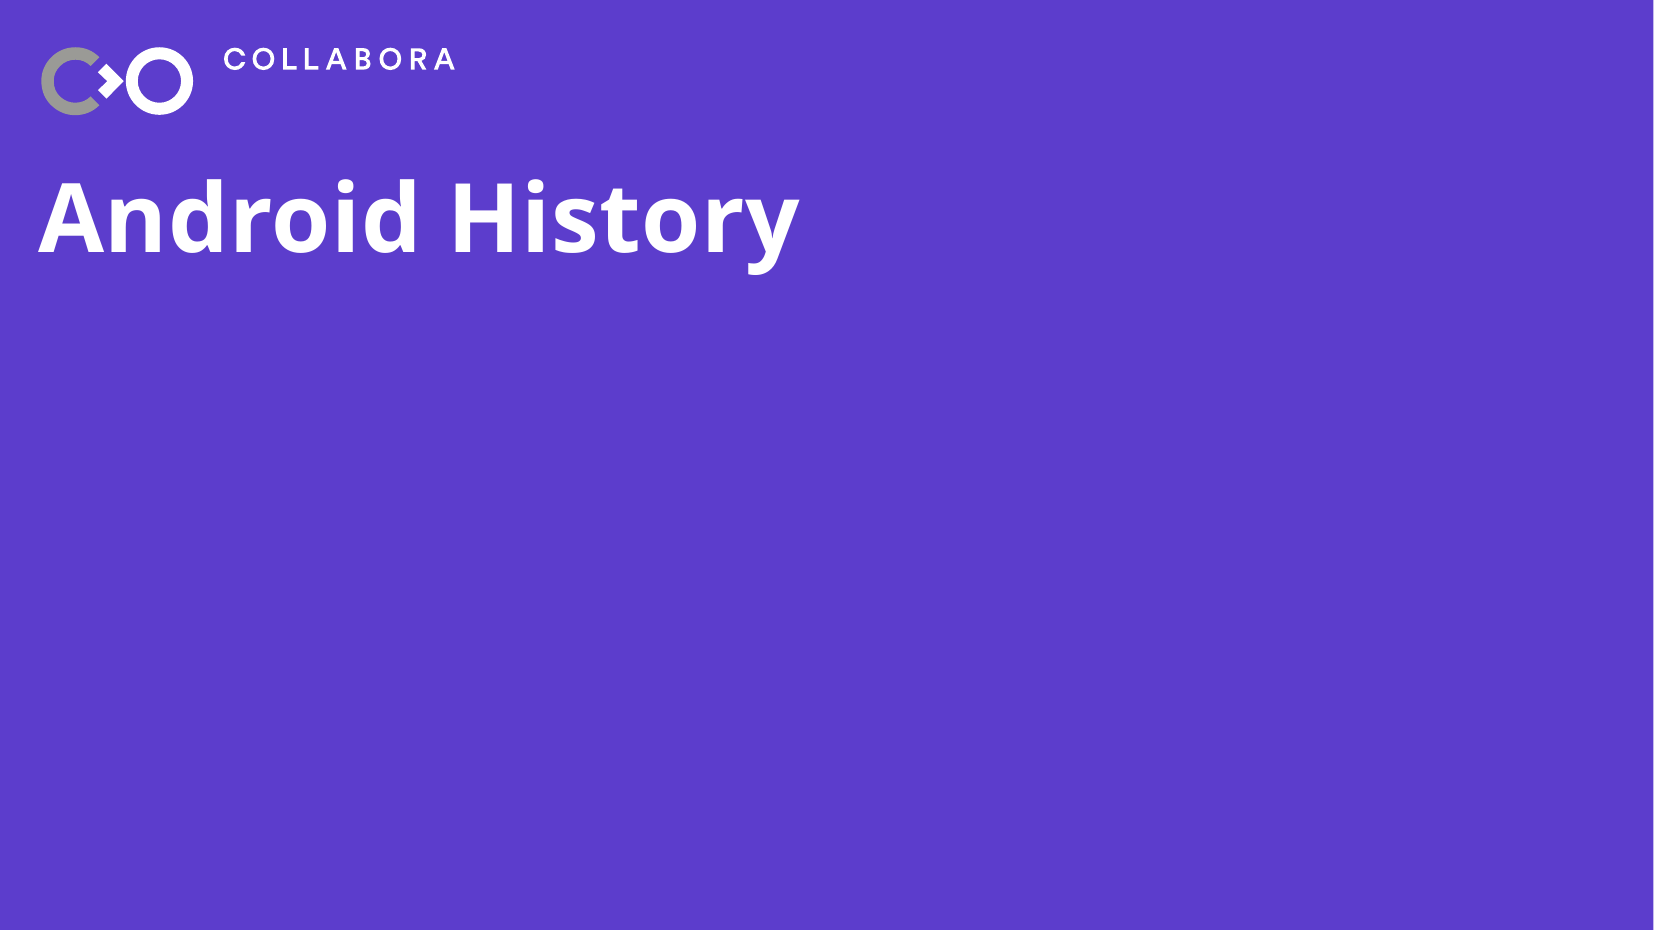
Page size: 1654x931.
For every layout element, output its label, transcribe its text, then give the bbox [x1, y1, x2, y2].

title Android History [38, 156, 1614, 213]
